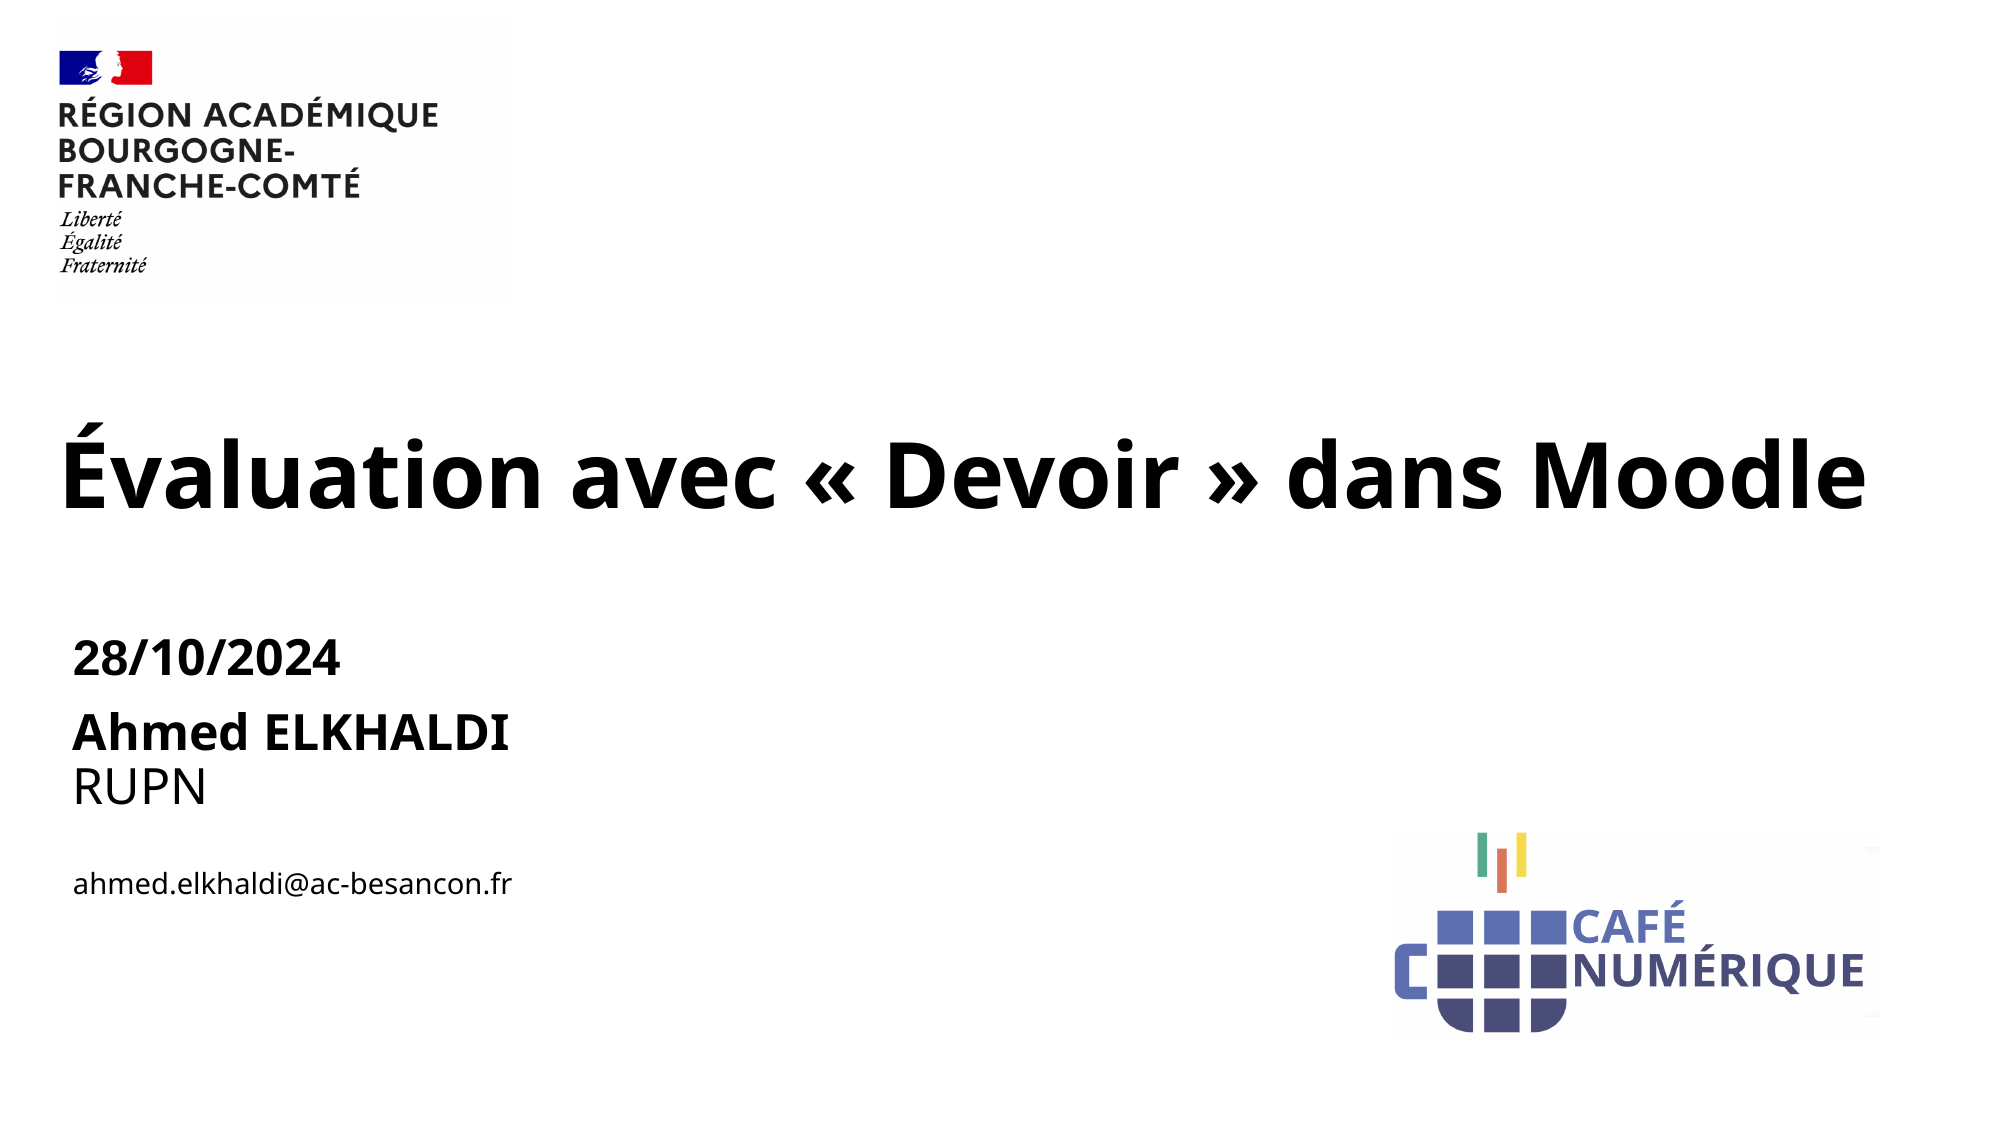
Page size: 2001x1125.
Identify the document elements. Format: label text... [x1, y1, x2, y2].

title Évaluation avec « Devoir » dans Moodle [59, 429, 1919, 547]
text_box 28/10/2024 Ahmed ELKHALDI RUPN ahmed.elkhaldi@ac-besancon.fr [35, 578, 1895, 754]
picture [1392, 830, 1879, 1042]
